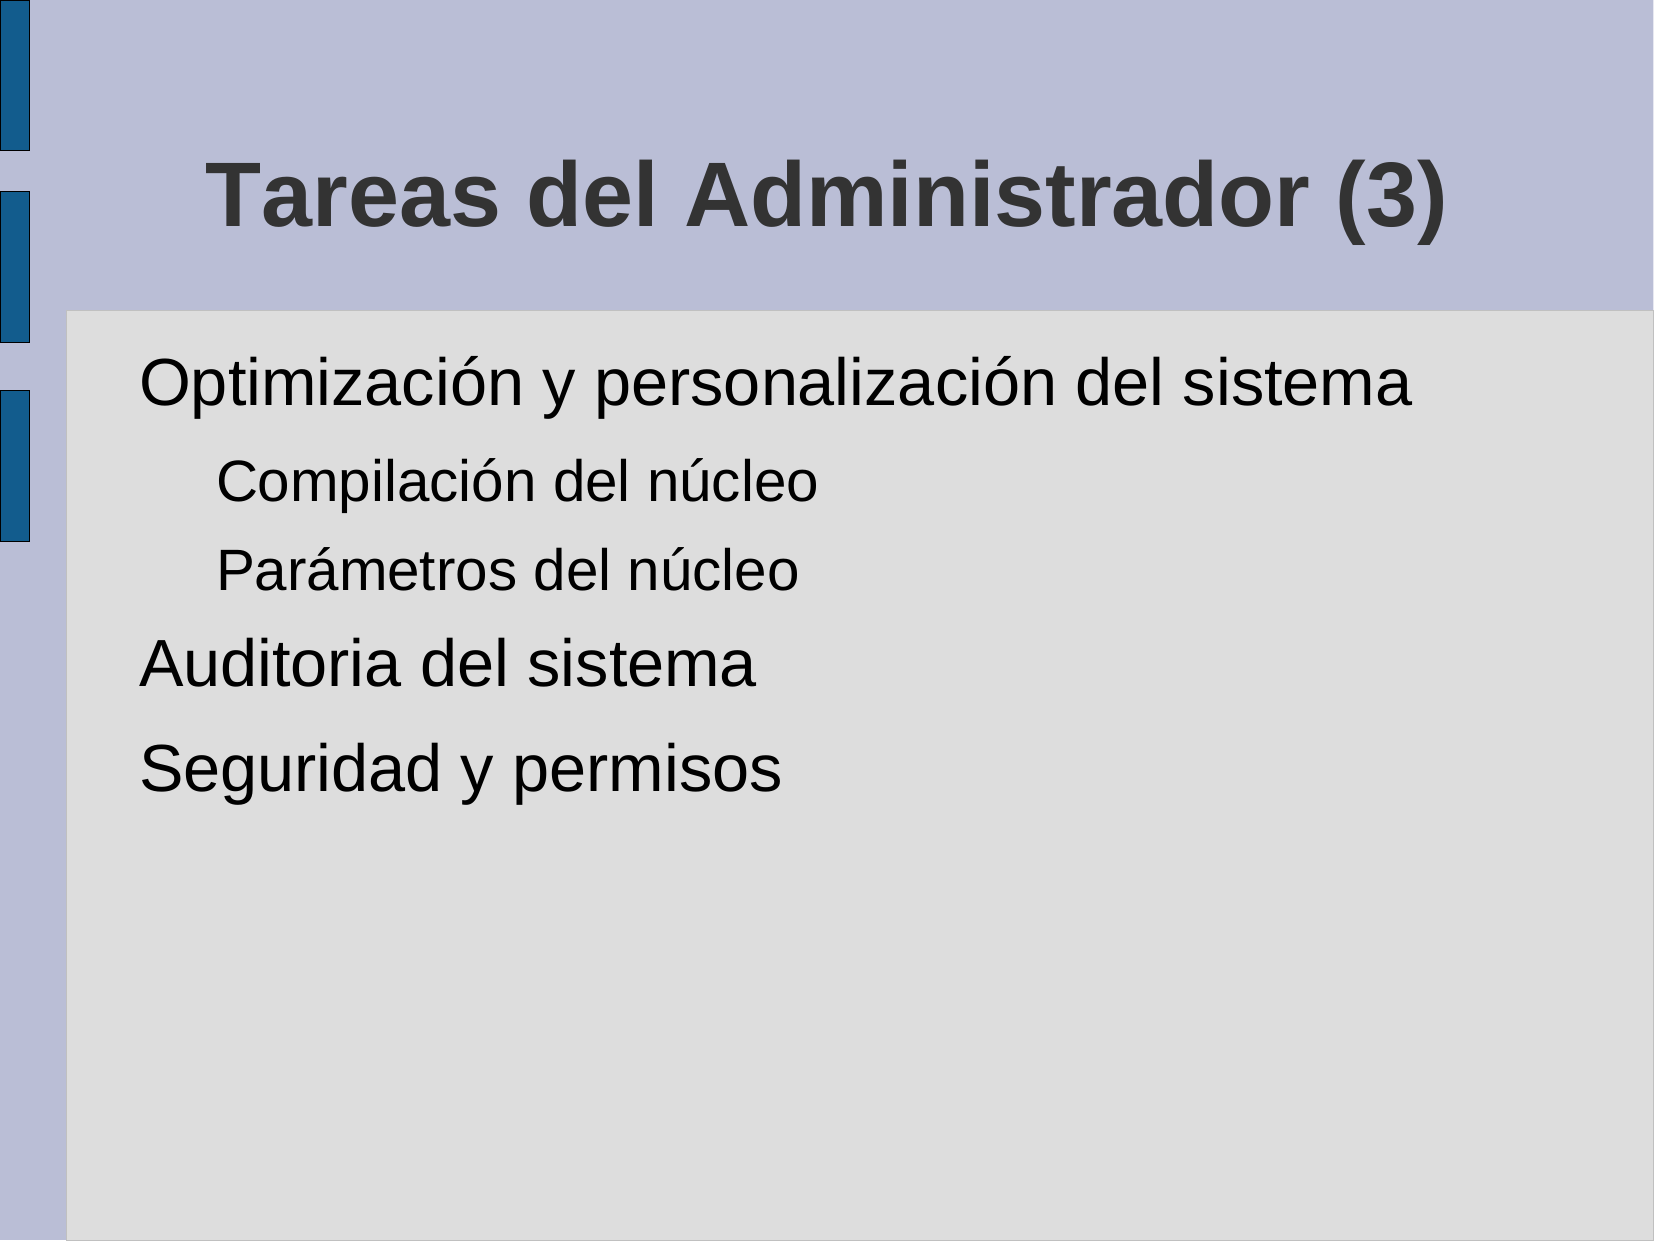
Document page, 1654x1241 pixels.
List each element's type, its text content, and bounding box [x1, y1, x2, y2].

list Optimización y personalización del sistema Compilación del núcleo Parámetros del núcleo Auditoria del sistema Seguridad y permisos [121, 344, 1534, 1127]
title Tareas del Administrador (3) [121, 91, 1534, 299]
